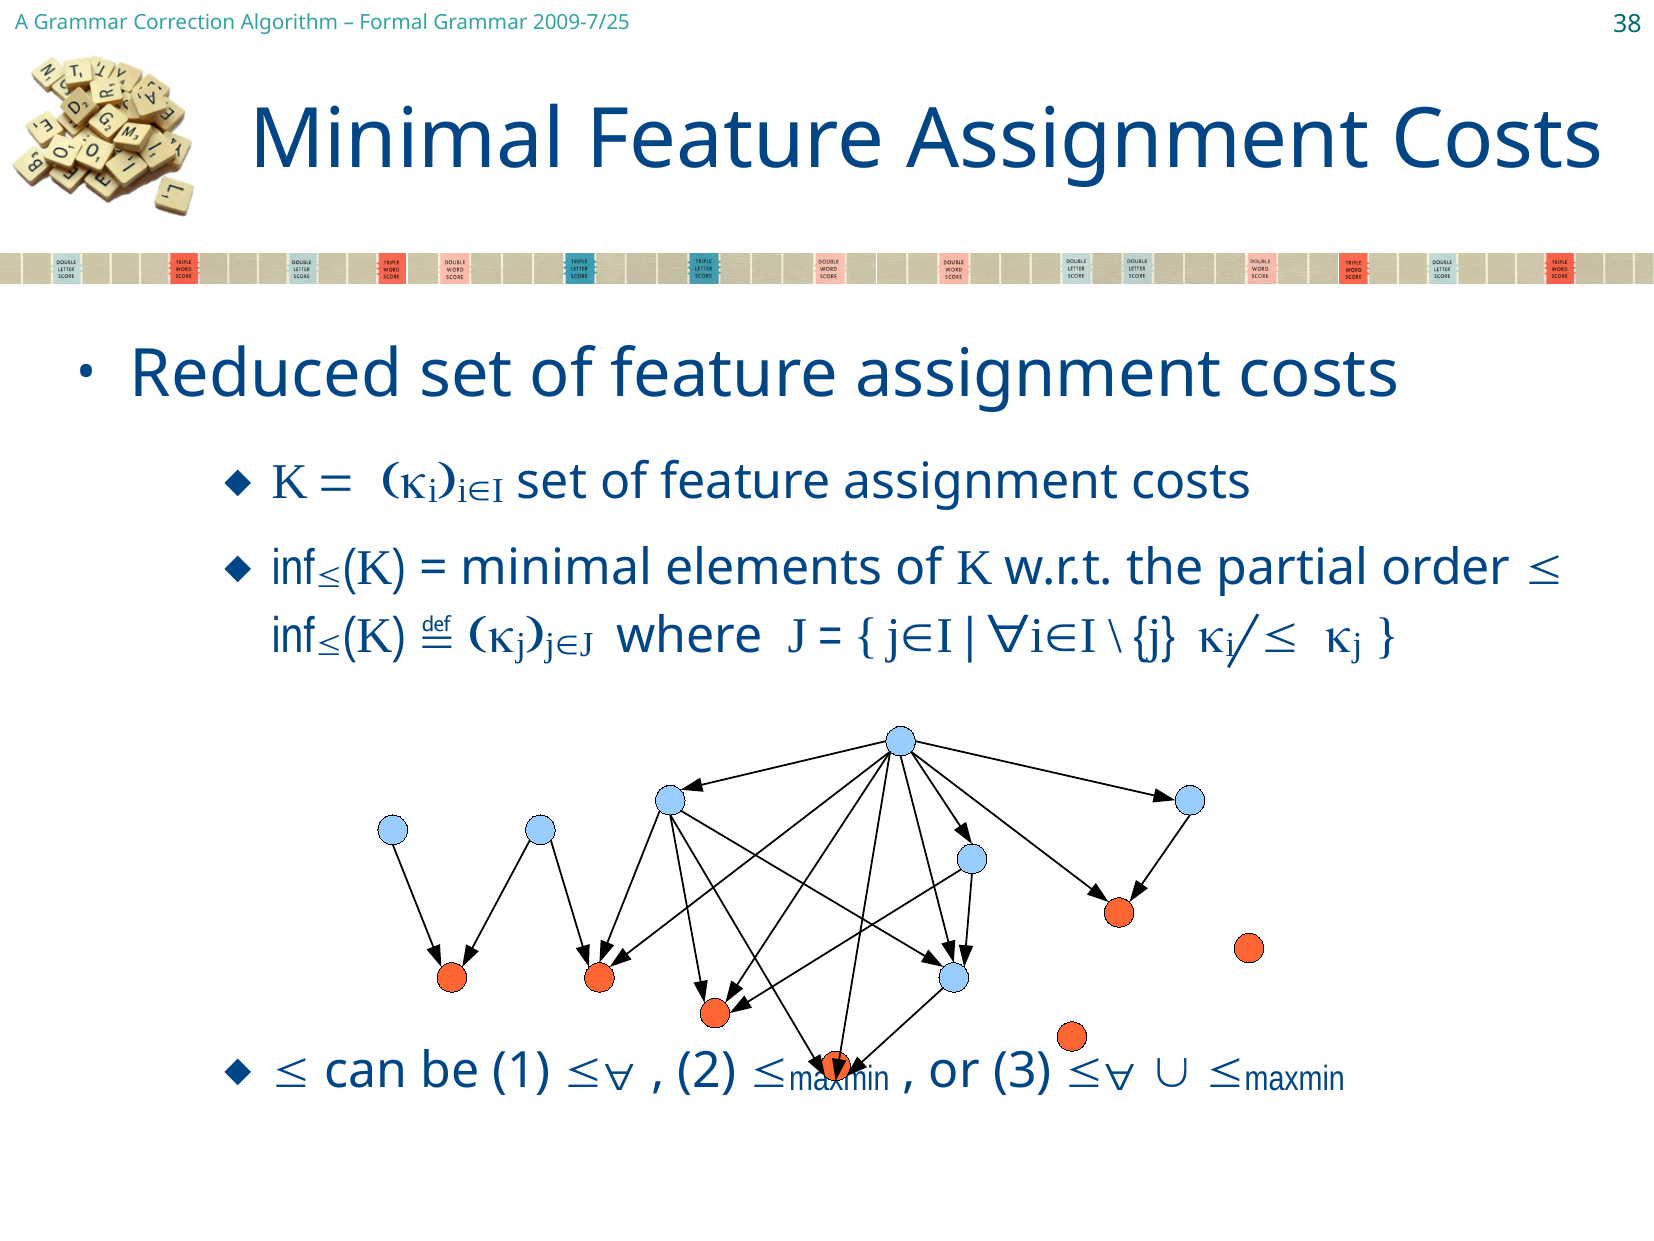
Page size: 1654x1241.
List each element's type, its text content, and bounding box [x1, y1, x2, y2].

text_box [1057, 1021, 1087, 1052]
picture [408, 253, 876, 284]
text_box [655, 785, 686, 815]
text_box [437, 962, 467, 993]
text_box [584, 962, 615, 993]
text_box [377, 814, 408, 845]
text_box [1234, 933, 1264, 963]
text_box [1175, 785, 1205, 815]
picture [877, 253, 1338, 284]
text_box [957, 843, 987, 874]
picture [1339, 253, 1654, 284]
text_box [700, 998, 730, 1028]
text_box [837, 1052, 851, 1081]
picture [0, 253, 406, 284]
text_box [885, 726, 916, 756]
text_box [822, 1051, 839, 1081]
list Reduced set of feature assignment costs K = (κi)i∈I set of feature assignment costs inf≤(K) = minimal elements of K w.r.t. the partial order ≤ inf≤(K) ≝ (κj)j∈J where J = { j∈I | ∀i∈I \ {j} κi ≤ κj } ≤ can be (1) ≤∀ , (2) ≤maxmin , or (3) ≤∀ ∪ ≤maxmin [59, 324, 1625, 1199]
picture [11, 53, 195, 219]
text_box [525, 814, 556, 845]
title Minimal Feature Assignment Costs [218, 39, 1636, 232]
text_box [1104, 897, 1134, 928]
text_box [938, 962, 969, 993]
